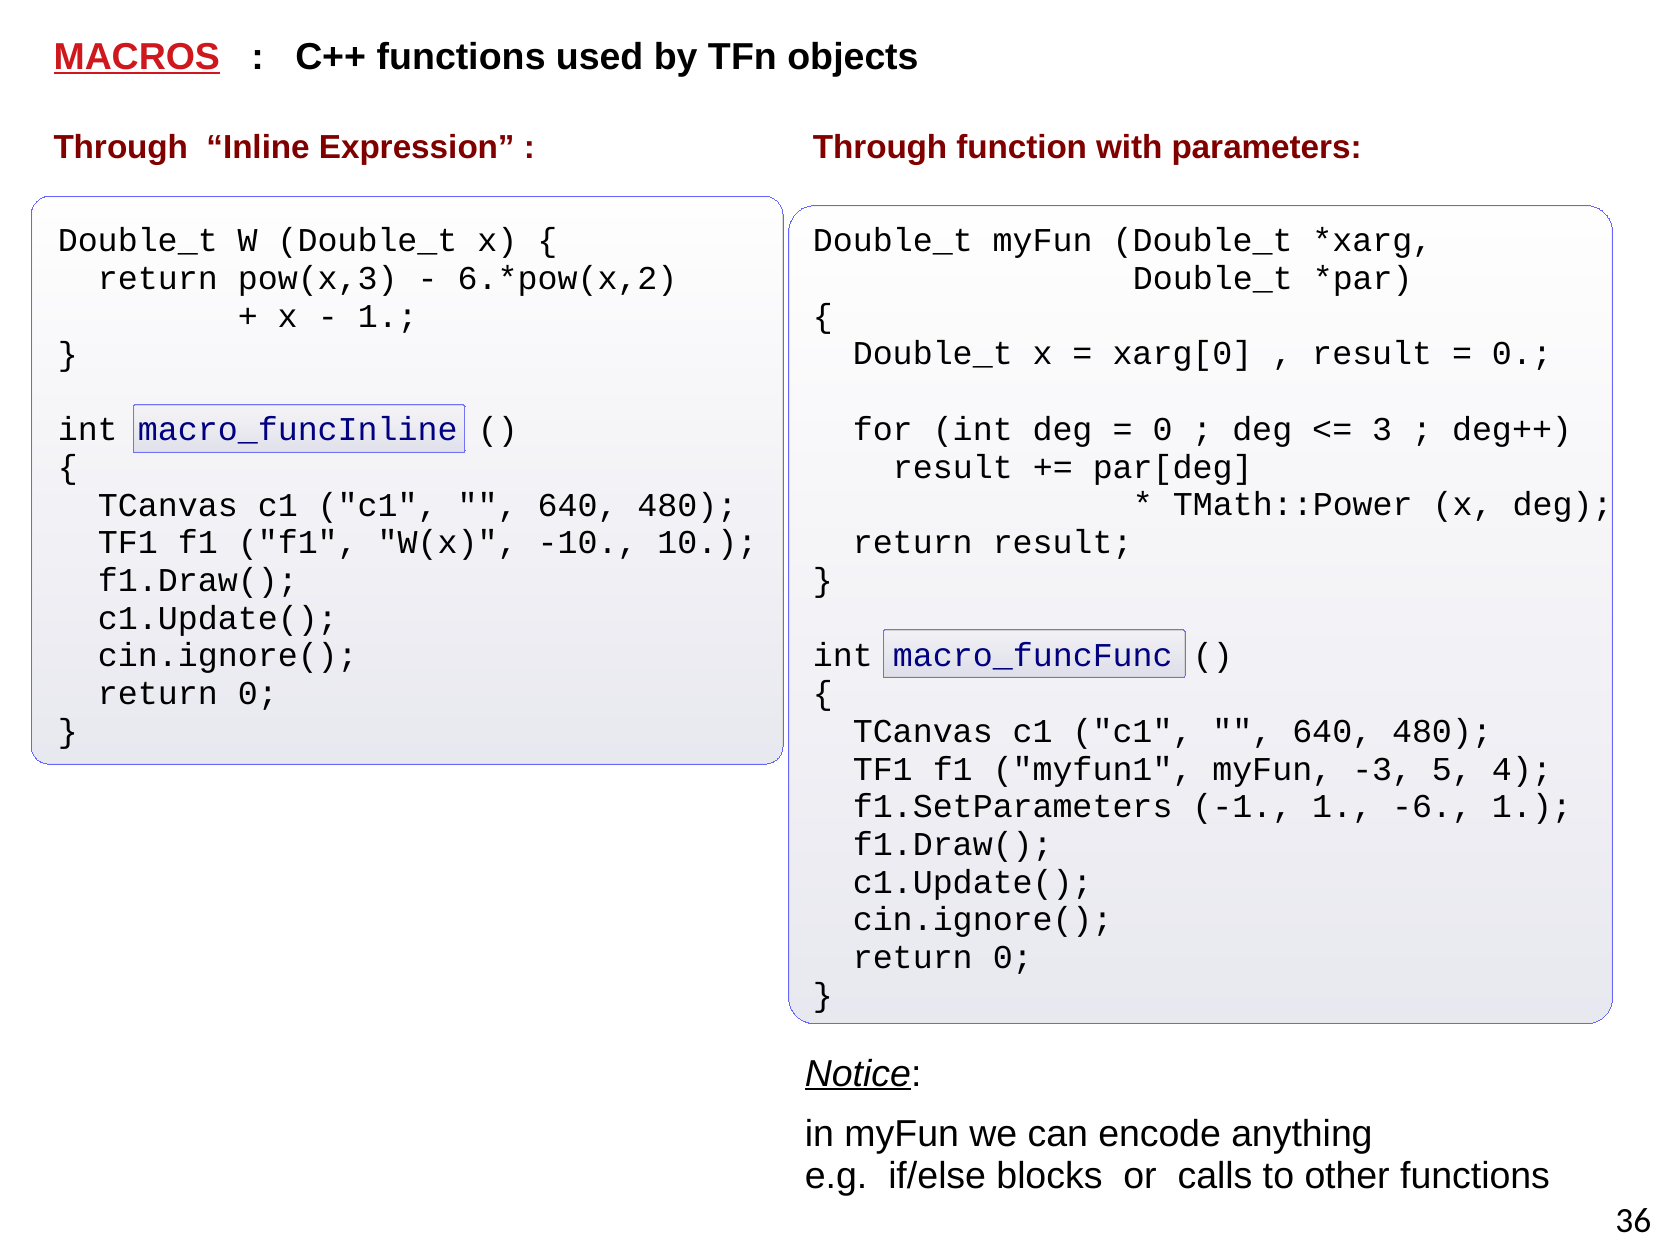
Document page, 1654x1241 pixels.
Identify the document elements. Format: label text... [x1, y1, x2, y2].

text_box [31, 200, 38, 761]
text_box Double_t W (Double_t x) { return pow(x,3) - 6.*pow(x,2) + x - 1.; } int macro_funcInline () { TCanvas c1 ("c1", "", 640, 480); TF1 f1 ("f1", "W(x)", -10., 10.); f1.Draw(); c1.Update(); cin.ignore(); return 0; } [43, 216, 773, 760]
text_box MACROS : C++ functions used by TFn objects Through “Inline Expression” : Through function with parameters: [38, 28, 1618, 1141]
text_box Double_t myFun (Double_t *xarg, Double_t *par) { Double_t x = xarg[0] , result = 0.; for (int deg = 0 ; deg <= 3 ; deg++) result += par[deg] * TMath::Power (x, deg); return result; } int macro_funcFunc () { TCanvas c1 ("c1", "", 640, 480); TF1 f1 ("myfun1", myFun, -3, 5, 4); f1.SetParameters (-1., 1., -6., 1.); f1.Draw(); c1.Update(); cin.ignore(); return 0; } [798, 216, 1647, 1024]
text_box Notice: in myFun we can encode anything e.g. if/else blocks or calls to other functions [790, 1044, 1632, 1205]
